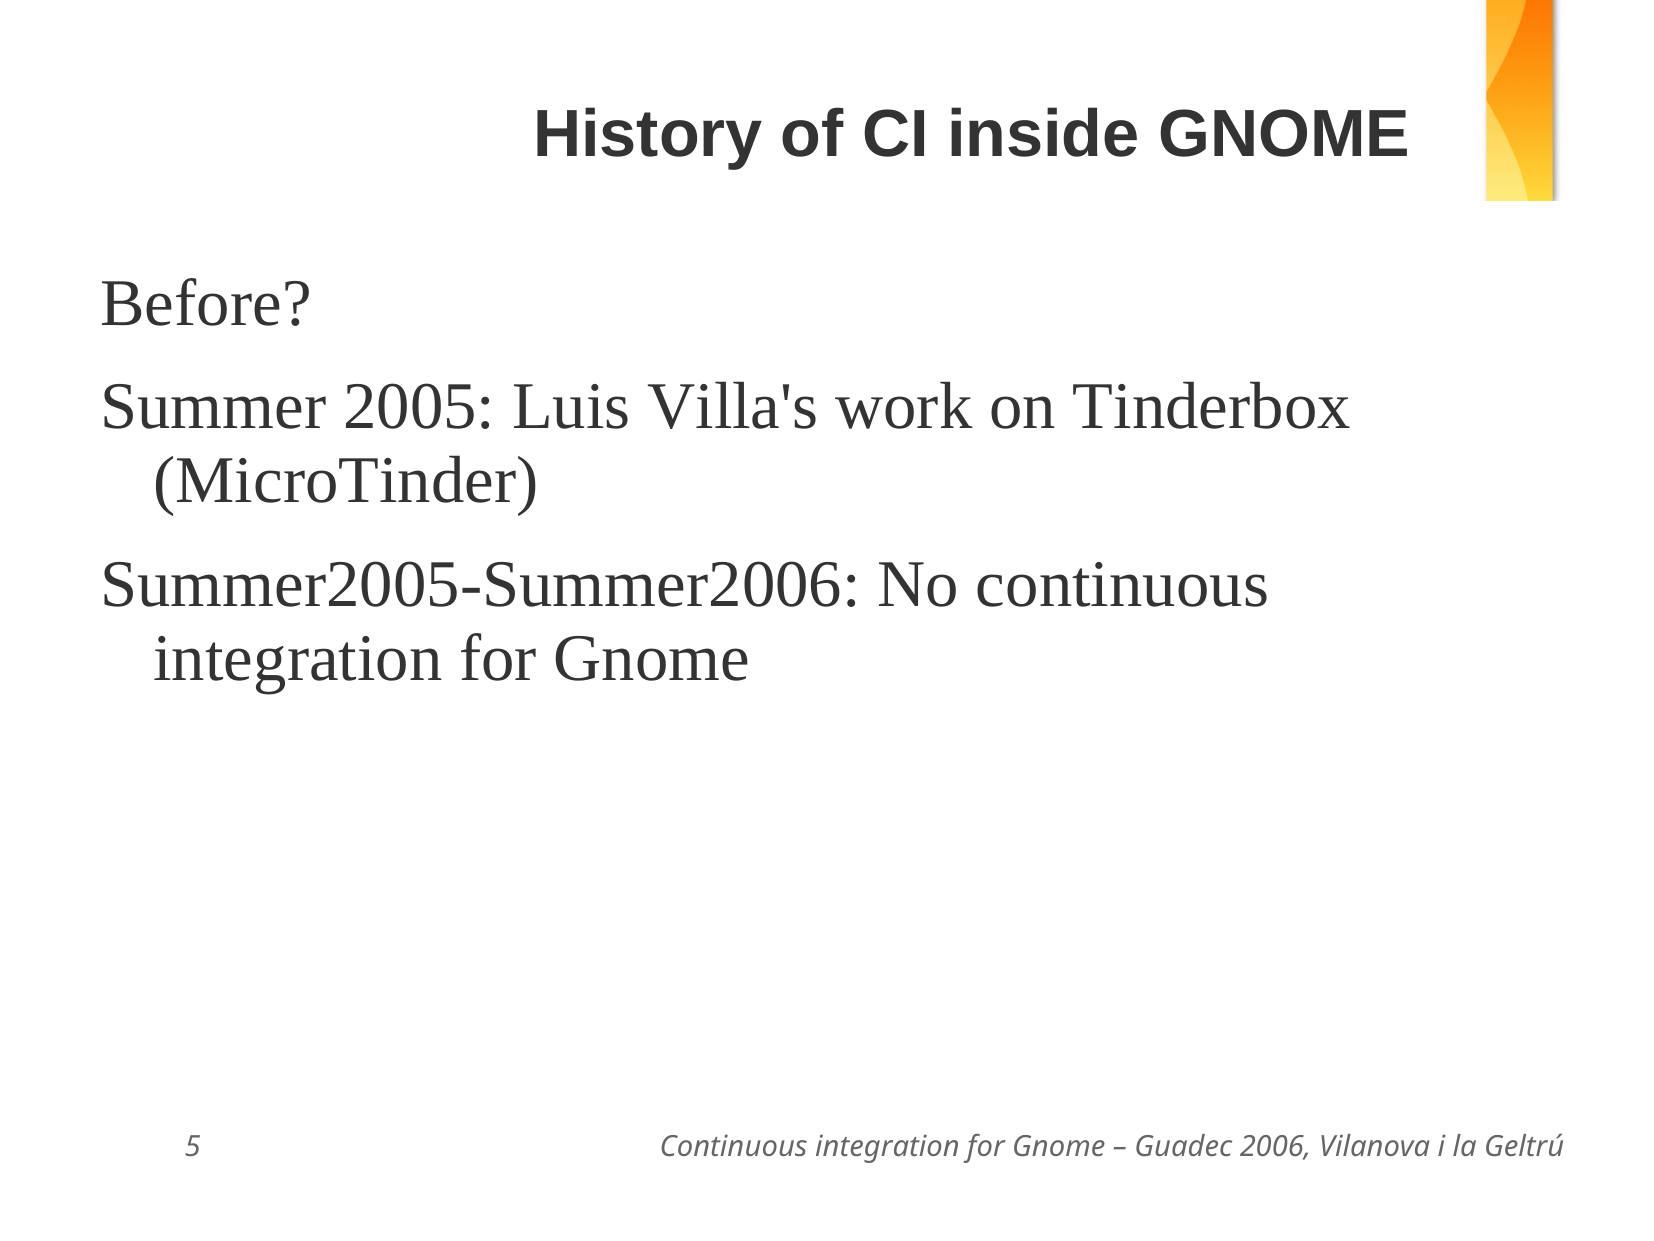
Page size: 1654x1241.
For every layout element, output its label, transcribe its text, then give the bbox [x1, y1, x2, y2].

title History of CI inside GNOME [88, 29, 1412, 237]
picture [1479, 0, 1565, 201]
list Before? Summer 2005: Luis Villa's work on Tinderbox (MicroTinder) Summer2005-Summer2006: No continuous integration for Gnome [82, 265, 1571, 975]
